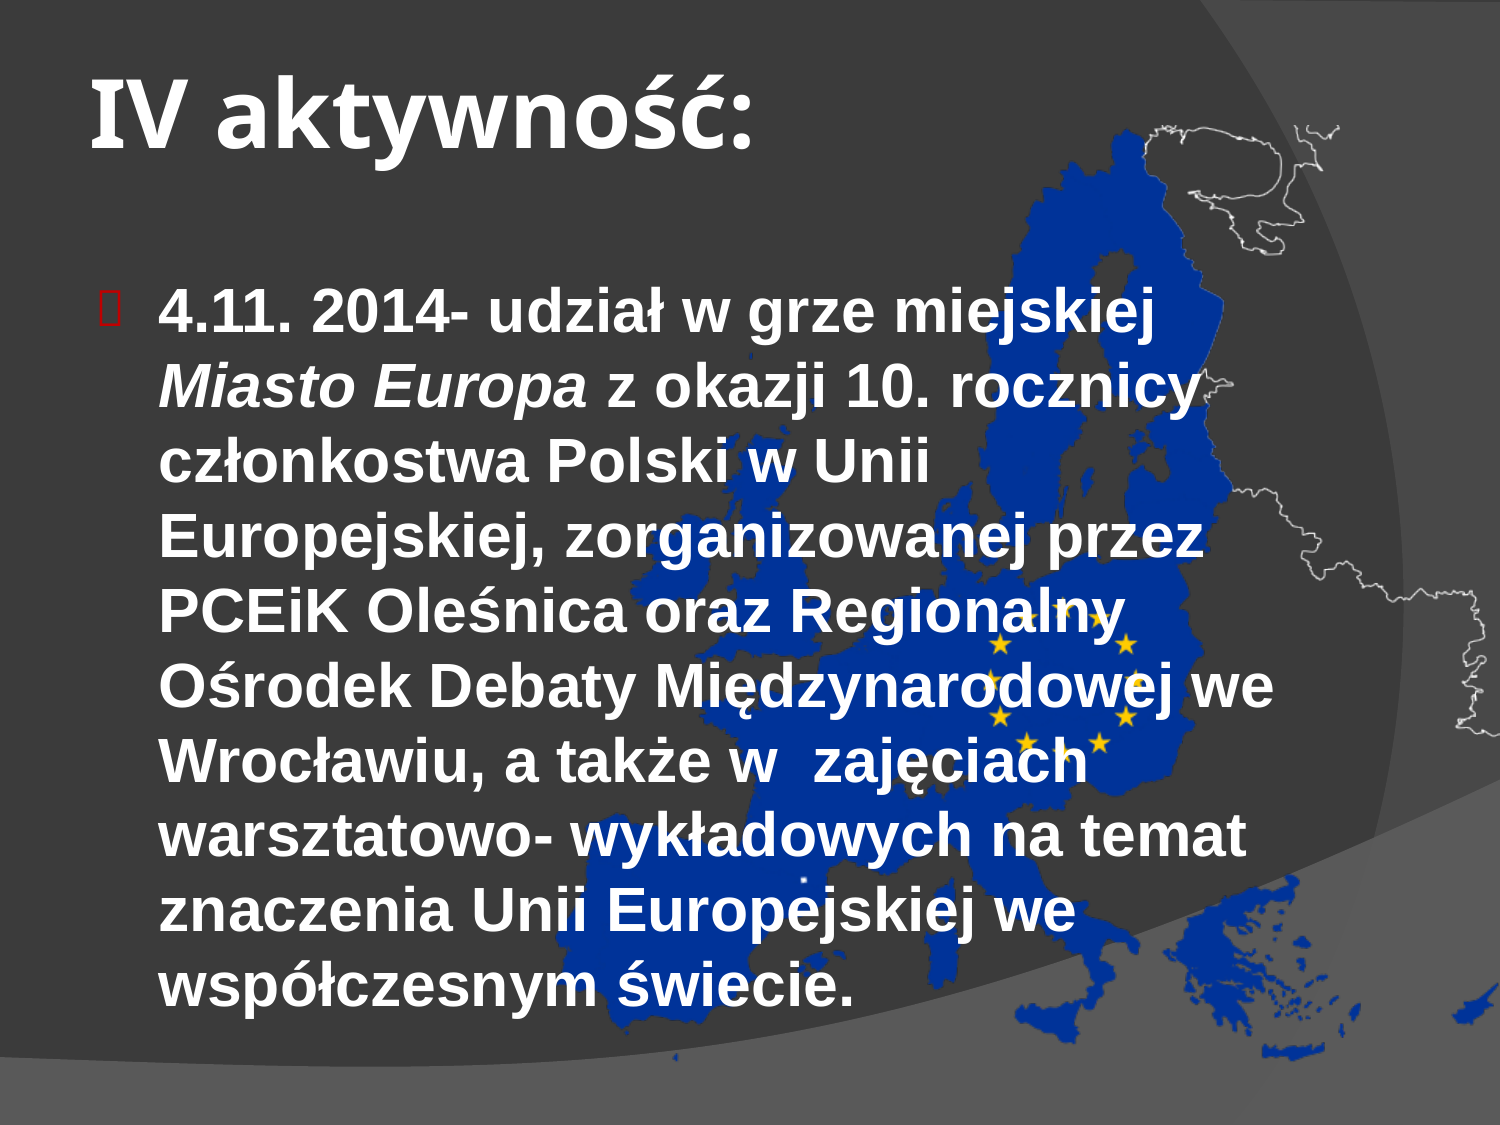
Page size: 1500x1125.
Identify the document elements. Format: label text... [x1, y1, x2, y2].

list 4.11. 2014- udział w grze miejskiej Miasto Europa z okazji 10. rocznicy członkostwa Polski w Unii Europejskiej, zorganizowanej przez PCEiK Oleśnica oraz Regionalny Ośrodek Debaty Międzynarodowej we Wrocławiu, a także w zajęciach warsztatowo- wykładowych na temat znaczenia Unii Europejskiej we współczesnym świecie. [75, 262, 1300, 1005]
picture [554, 125, 1500, 1063]
title IV aktywność: [75, 45, 1300, 233]
